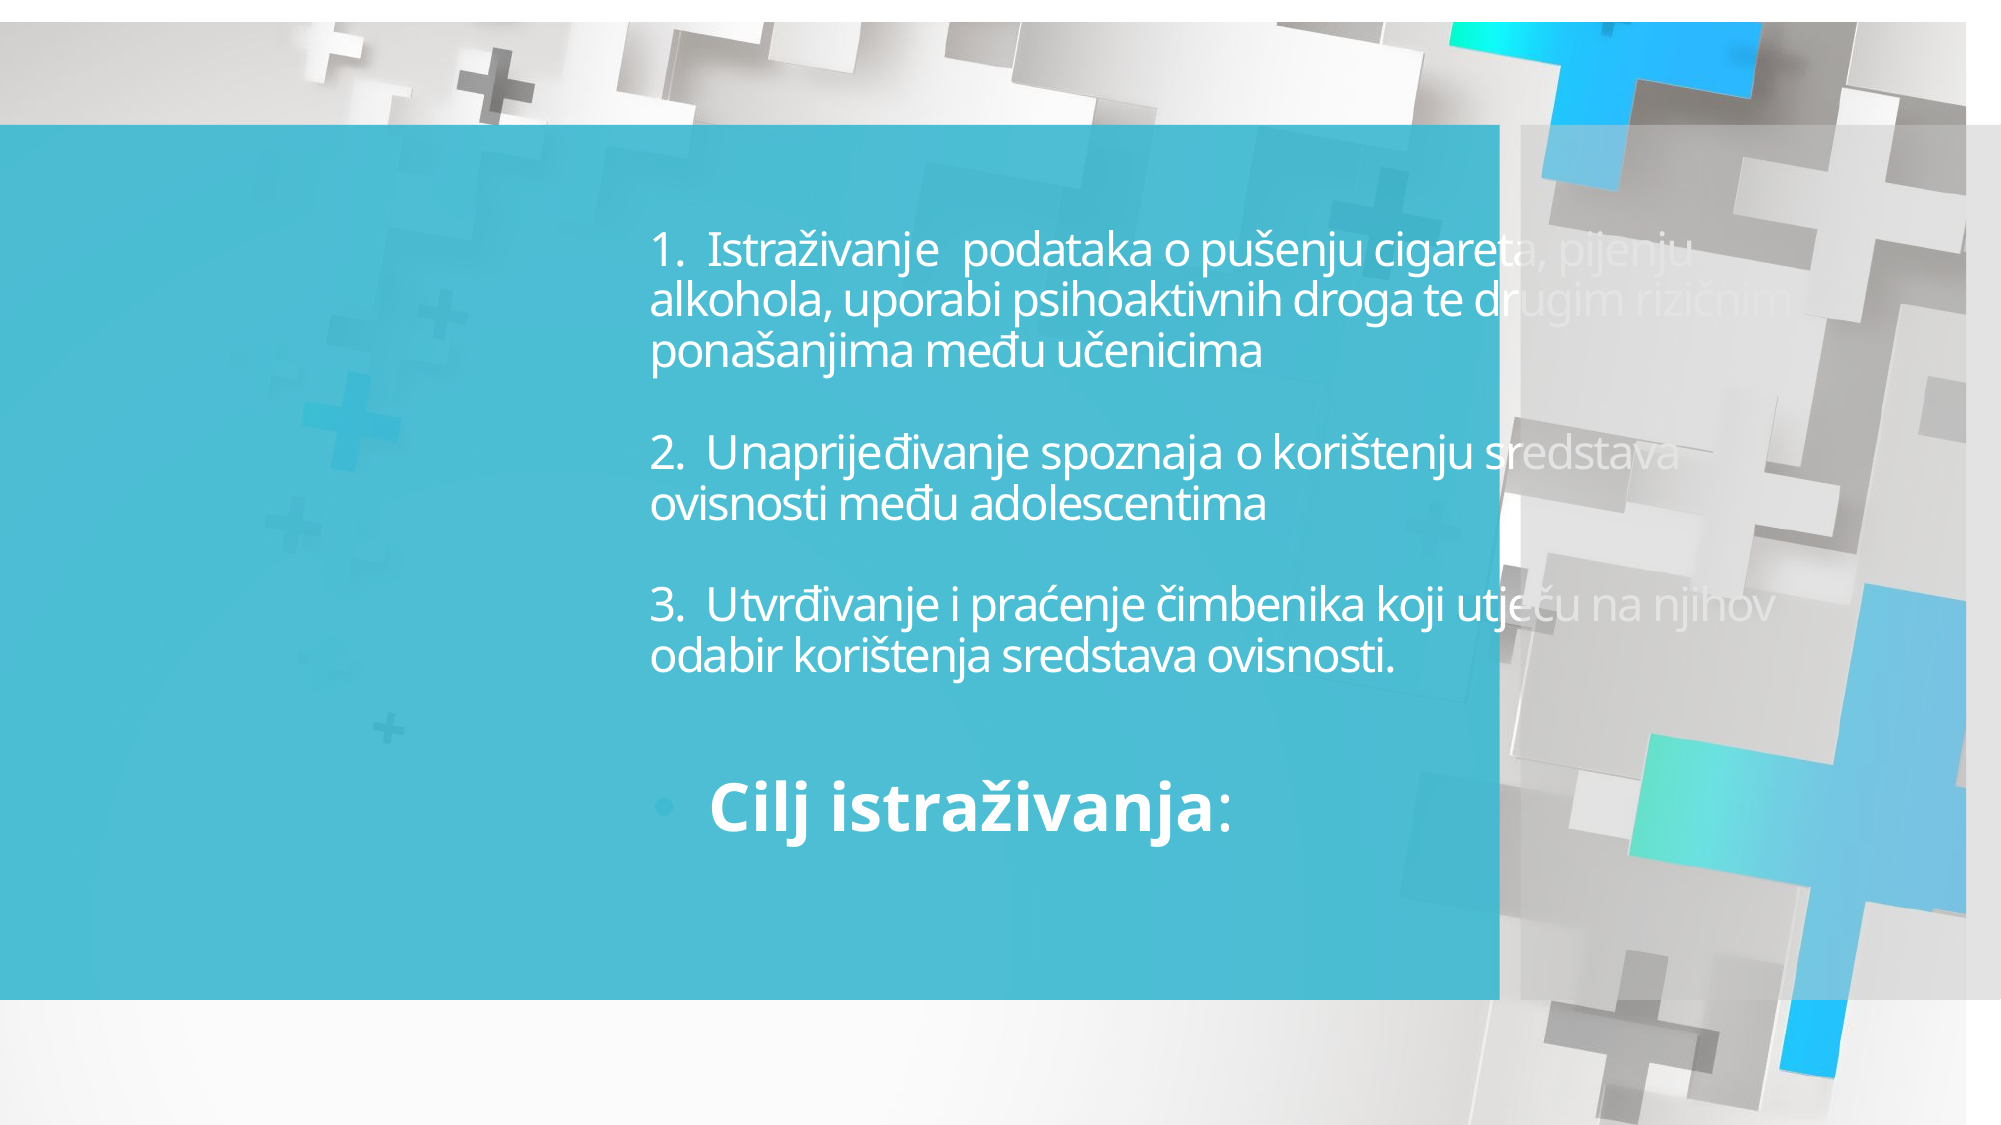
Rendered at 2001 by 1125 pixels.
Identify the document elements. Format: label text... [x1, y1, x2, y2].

text_box [0, 0, 2000, 1125]
list Cilj istraživanja: [33, 184, 1365, 298]
picture [0, 22, 1967, 252]
text_box [0, 125, 1500, 1000]
title 1. Istraživanje podataka o pušenju cigareta, pijenju alkohola, uporabi psihoaktivnih droga te drugim rizičnim ponašanjima među učenicima 2. Unaprijeđivanje spoznaja o korištenju sredstava ovisnosti među adolescentima 3. Utvrđivanje i praćenje čimbenika koji utječu na njihov odabir korištenja sredstava ovisnosti. [55, 252, 1521, 971]
text_box [1479, 244, 1492, 251]
picture [0, 971, 1967, 1125]
text_box [1411, 244, 1425, 252]
